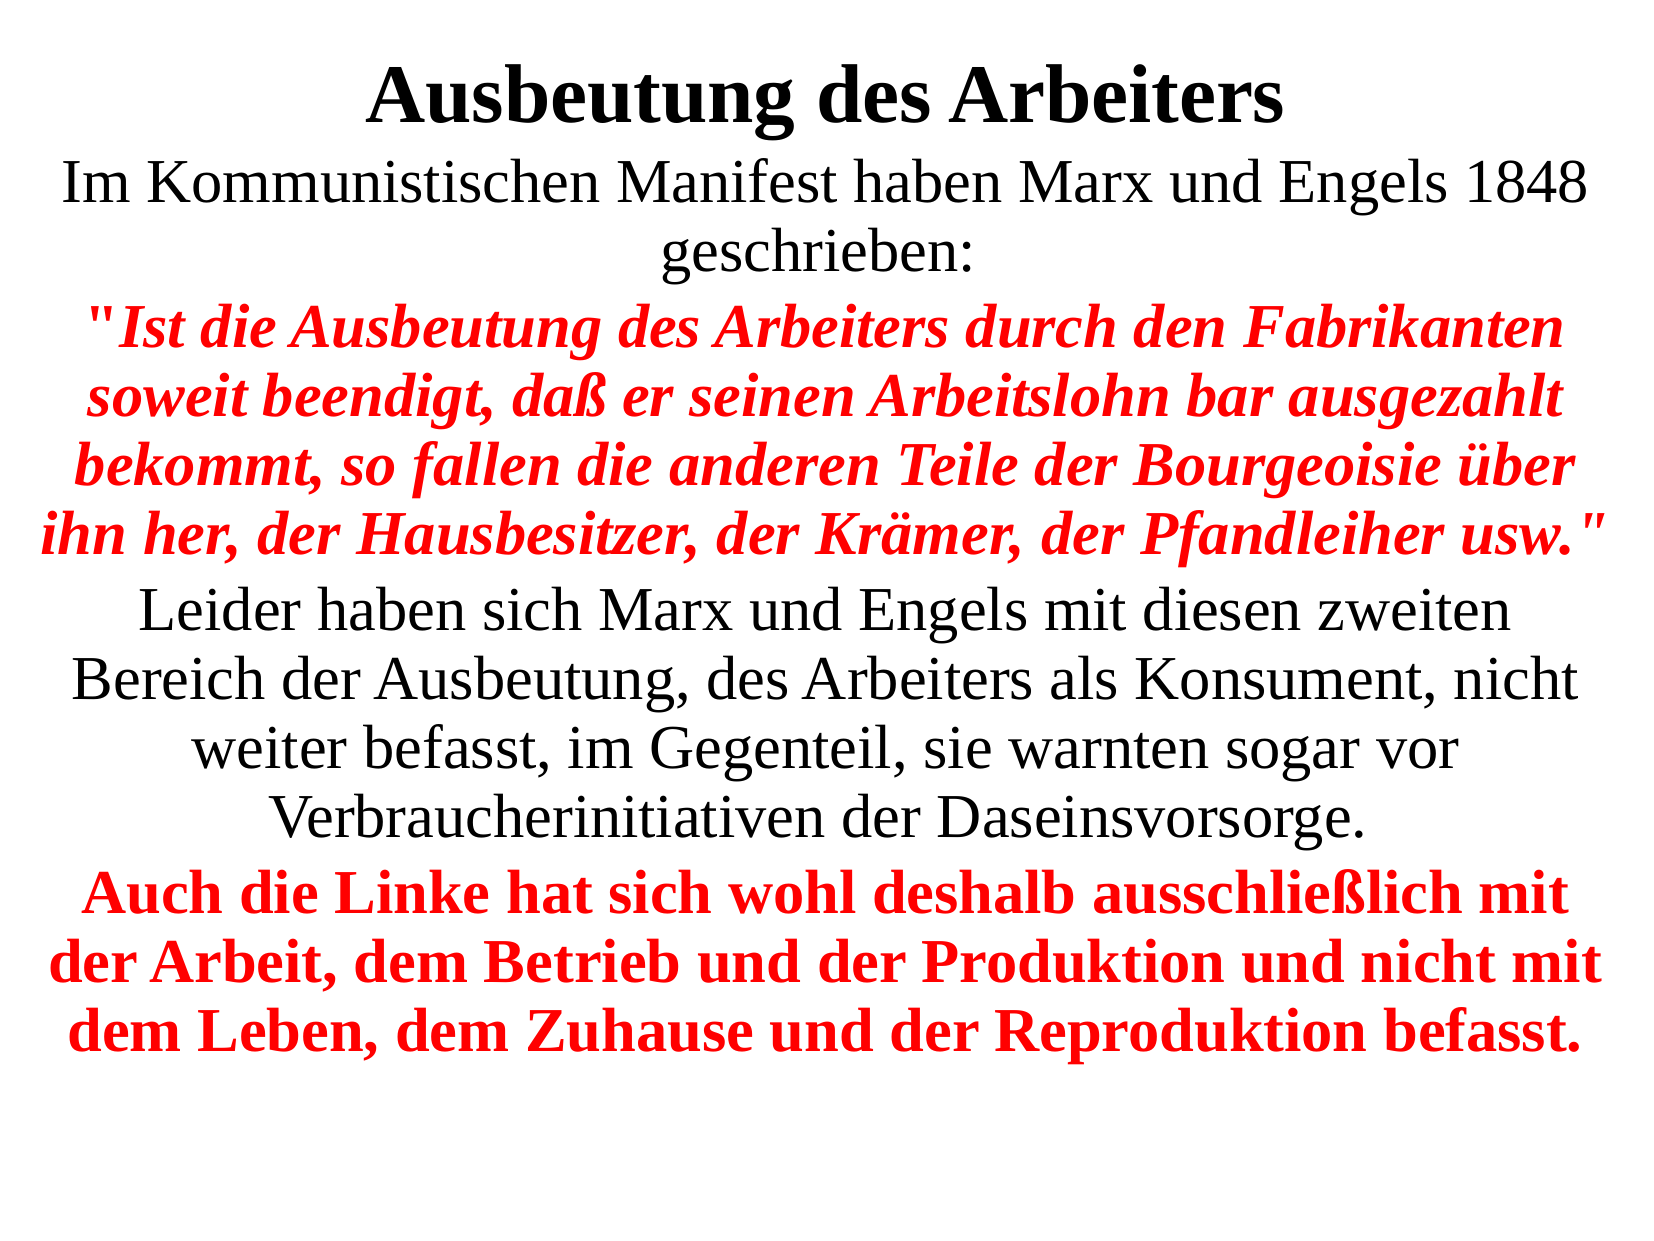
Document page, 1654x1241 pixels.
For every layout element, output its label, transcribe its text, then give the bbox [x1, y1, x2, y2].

text_box Ausbeutung des Arbeiters Im Kommunistischen Manifest haben Marx und Engels 1848 geschrieben: "Ist die Ausbeutung des Arbeiters durch den Fabrikanten soweit beendigt, daß er seinen Arbeitslohn bar ausgezahlt bekommt, so fallen die anderen Teile der Bourgeoisie über ihn her, der Hausbesitzer, der Krämer, der Pfandleiher usw." Leider haben sich Marx und Engels mit diesen zweiten Bereich der Ausbeutung, des Arbeiters als Konsument, nicht weiter befasst, im Gegenteil, sie warnten sogar vor Verbraucherinitiativen der Daseinsvorsorge. Auch die Linke hat sich wohl deshalb ausschließlich mit der Arbeit, dem Betrieb und der Produktion und nicht mit dem Leben, dem Zuhause und der Reproduktion befasst. [26, 41, 1639, 1097]
